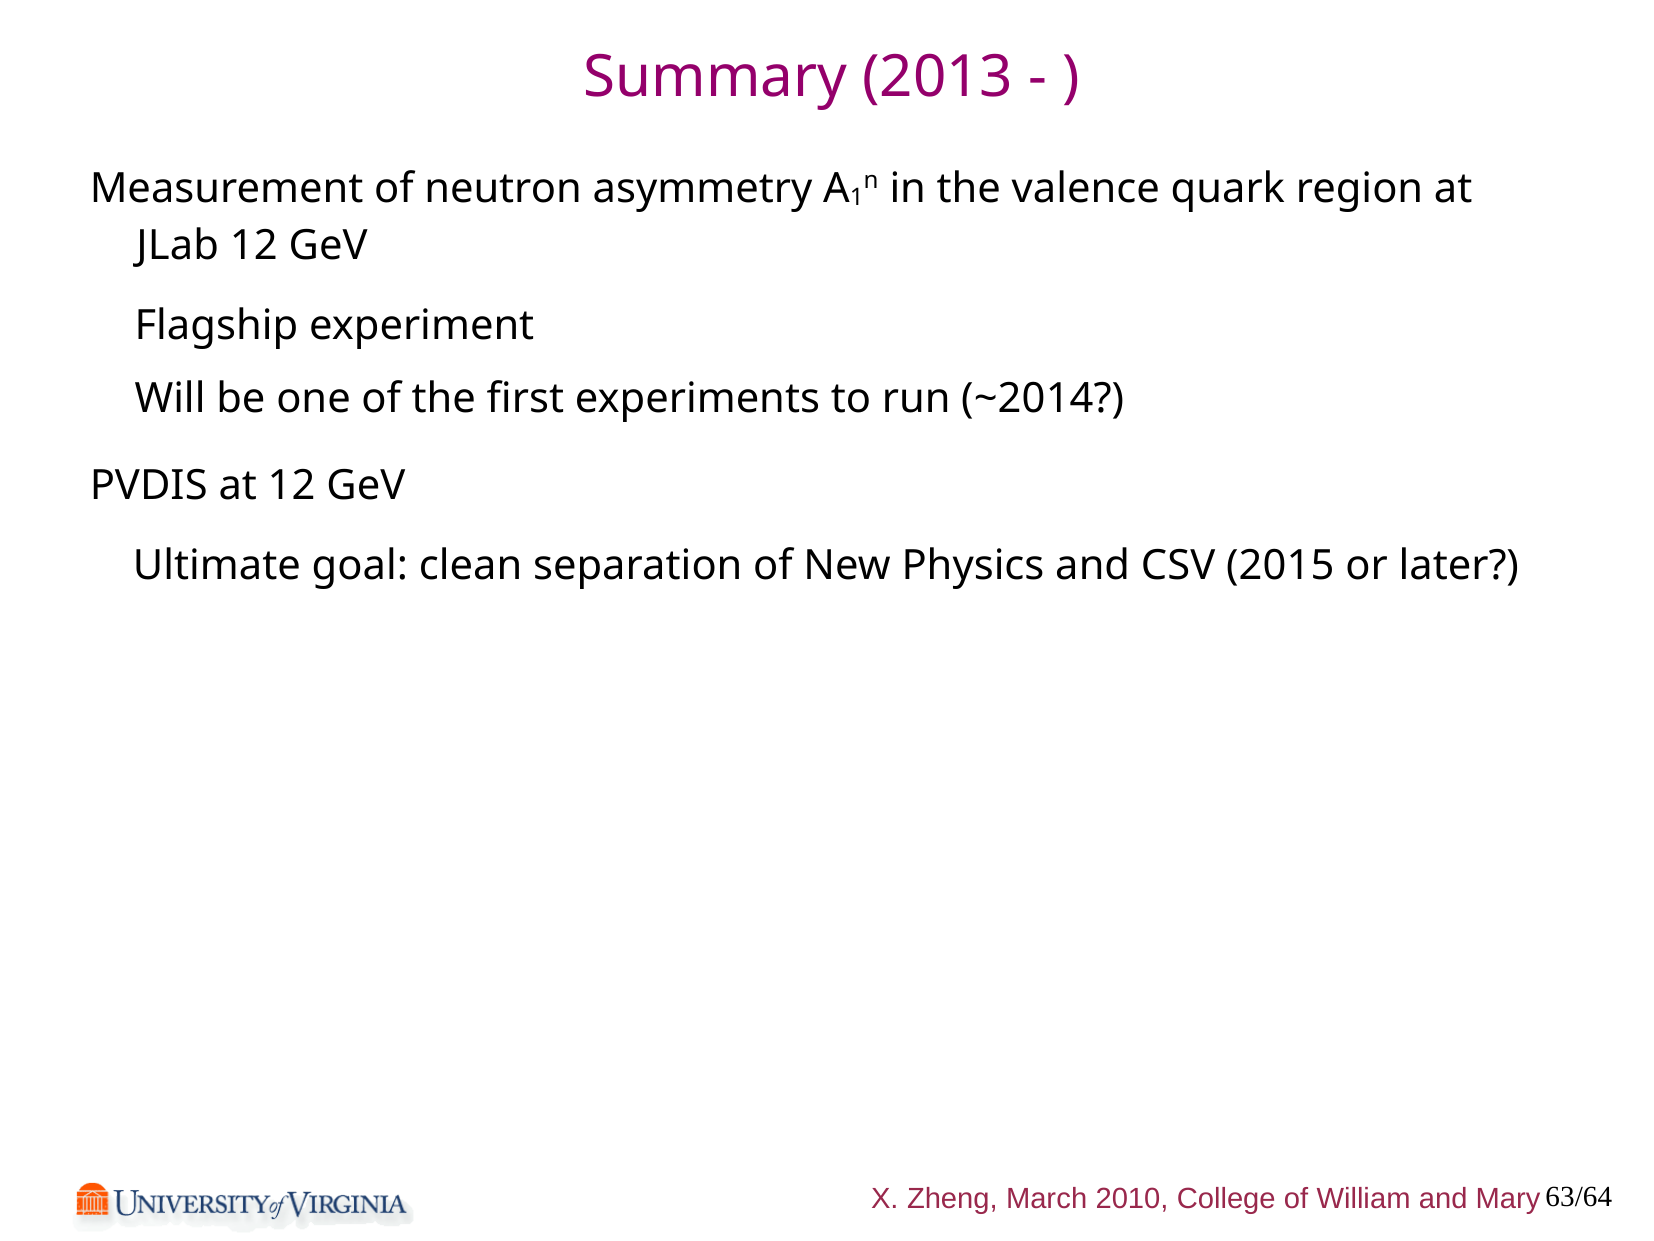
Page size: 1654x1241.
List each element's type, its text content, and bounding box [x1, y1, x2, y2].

text_box Measurement of neutron asymmetry A1n in the valence quark region at JLab 12 GeV Flagship experiment Will be one of the first experiments to run (~2014?) PVDIS at 12 GeV Ultimate goal: clean separation of New Physics and CSV (2015 or later?) [75, 150, 1576, 704]
picture [53, 1165, 427, 1241]
title Summary (2013 - ) [126, 30, 1538, 117]
